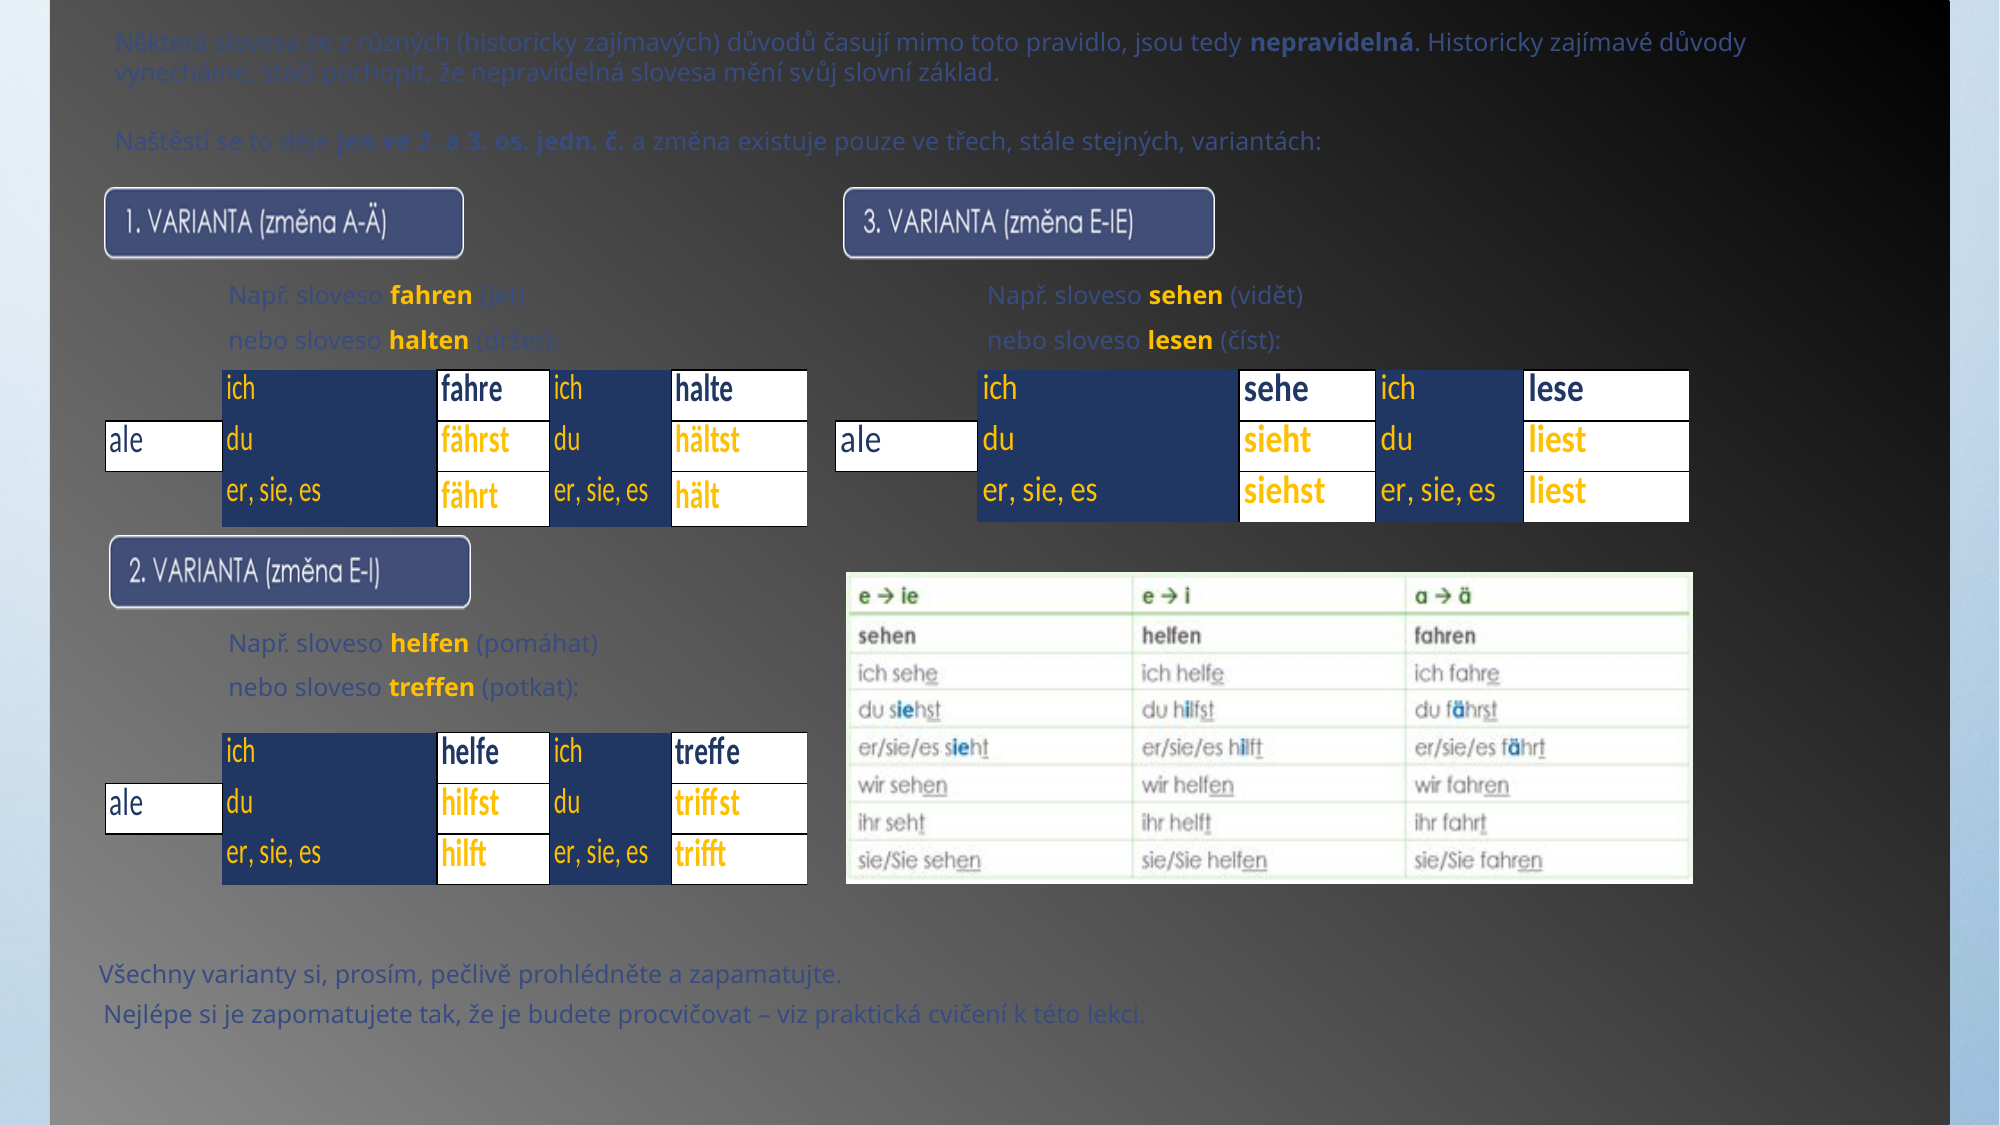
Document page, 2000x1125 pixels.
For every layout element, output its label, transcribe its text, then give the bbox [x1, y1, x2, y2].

picture [846, 572, 1693, 884]
text_box Např. sloveso helfen (pomáhat) nebo sloveso treffen (potkat): [213, 629, 641, 708]
picture [834, 369, 1691, 524]
picture [104, 369, 809, 529]
picture [104, 731, 809, 887]
list Některá slovesa se z různých (historicky zajímavých) důvodů časují mimo toto pravidlo, jsou tedy nepravidelná. Historicky zajímavé důvody vynecháme, stačí pochopit, že nepravidelná slovesa mění svůj slovní základ. Naštěstí se to děje jen ve 2. a 3. os. jedn. č. a změna existuje pouze ve třech, stále stejných, variantách: [94, 16, 1850, 866]
picture [109, 535, 471, 610]
picture [843, 187, 1215, 260]
text_box Např. sloveso fahren (jet) nebo sloveso halten (držet): [213, 282, 596, 361]
picture [104, 187, 464, 260]
text_box Např. sloveso sehen (vidět) nebo sloveso lesen (číst): [972, 282, 1318, 361]
text_box Všechny varianty si, prosím, pečlivě prohlédněte a zapamatujte. [84, 960, 865, 995]
text_box Nejlépe si je zapomatujete tak, že je budete procvičovat – viz praktická cvičení k této lekci. [88, 1001, 1262, 1035]
